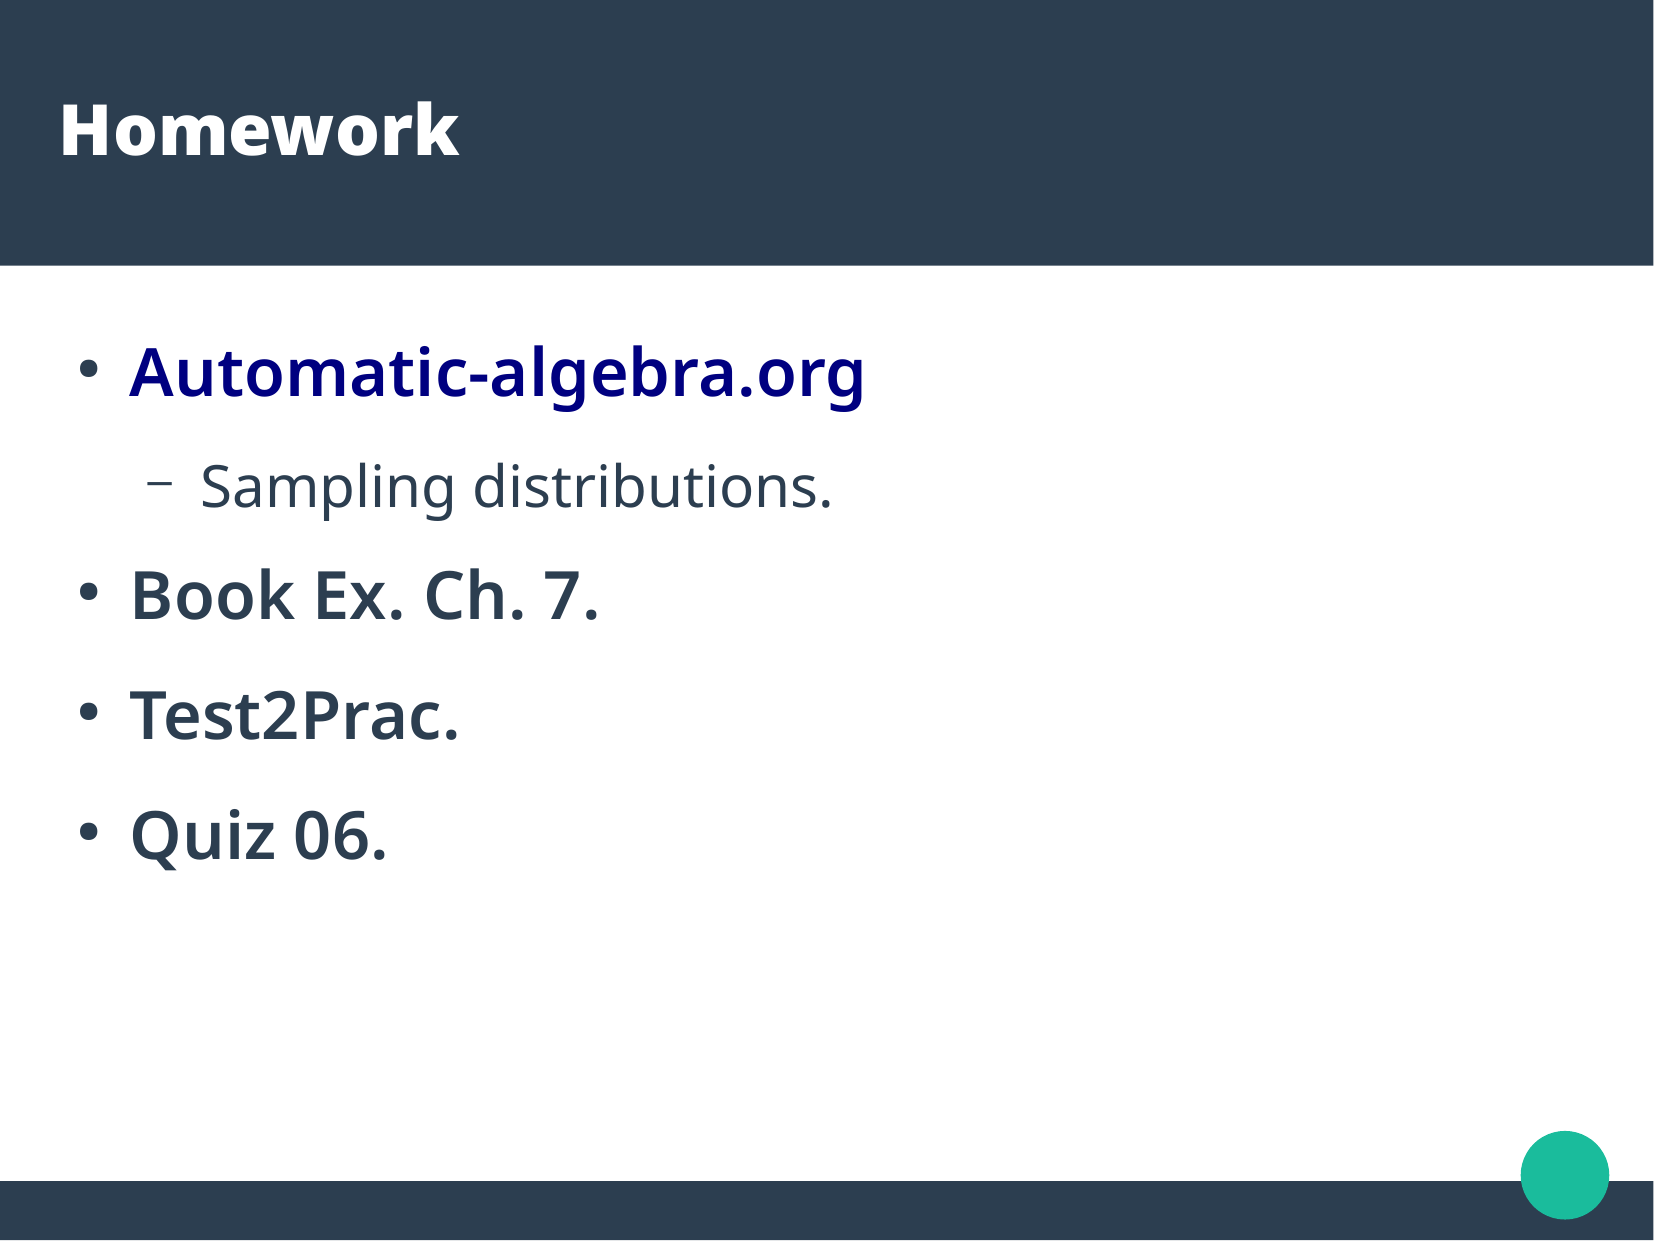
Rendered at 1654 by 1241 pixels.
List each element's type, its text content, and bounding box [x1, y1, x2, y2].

list Automatic-algebra.org Sampling distributions. Book Ex. Ch. 7. Test2Prac. Quiz 06. [59, 324, 1595, 1081]
title Homework [59, 49, 1595, 207]
